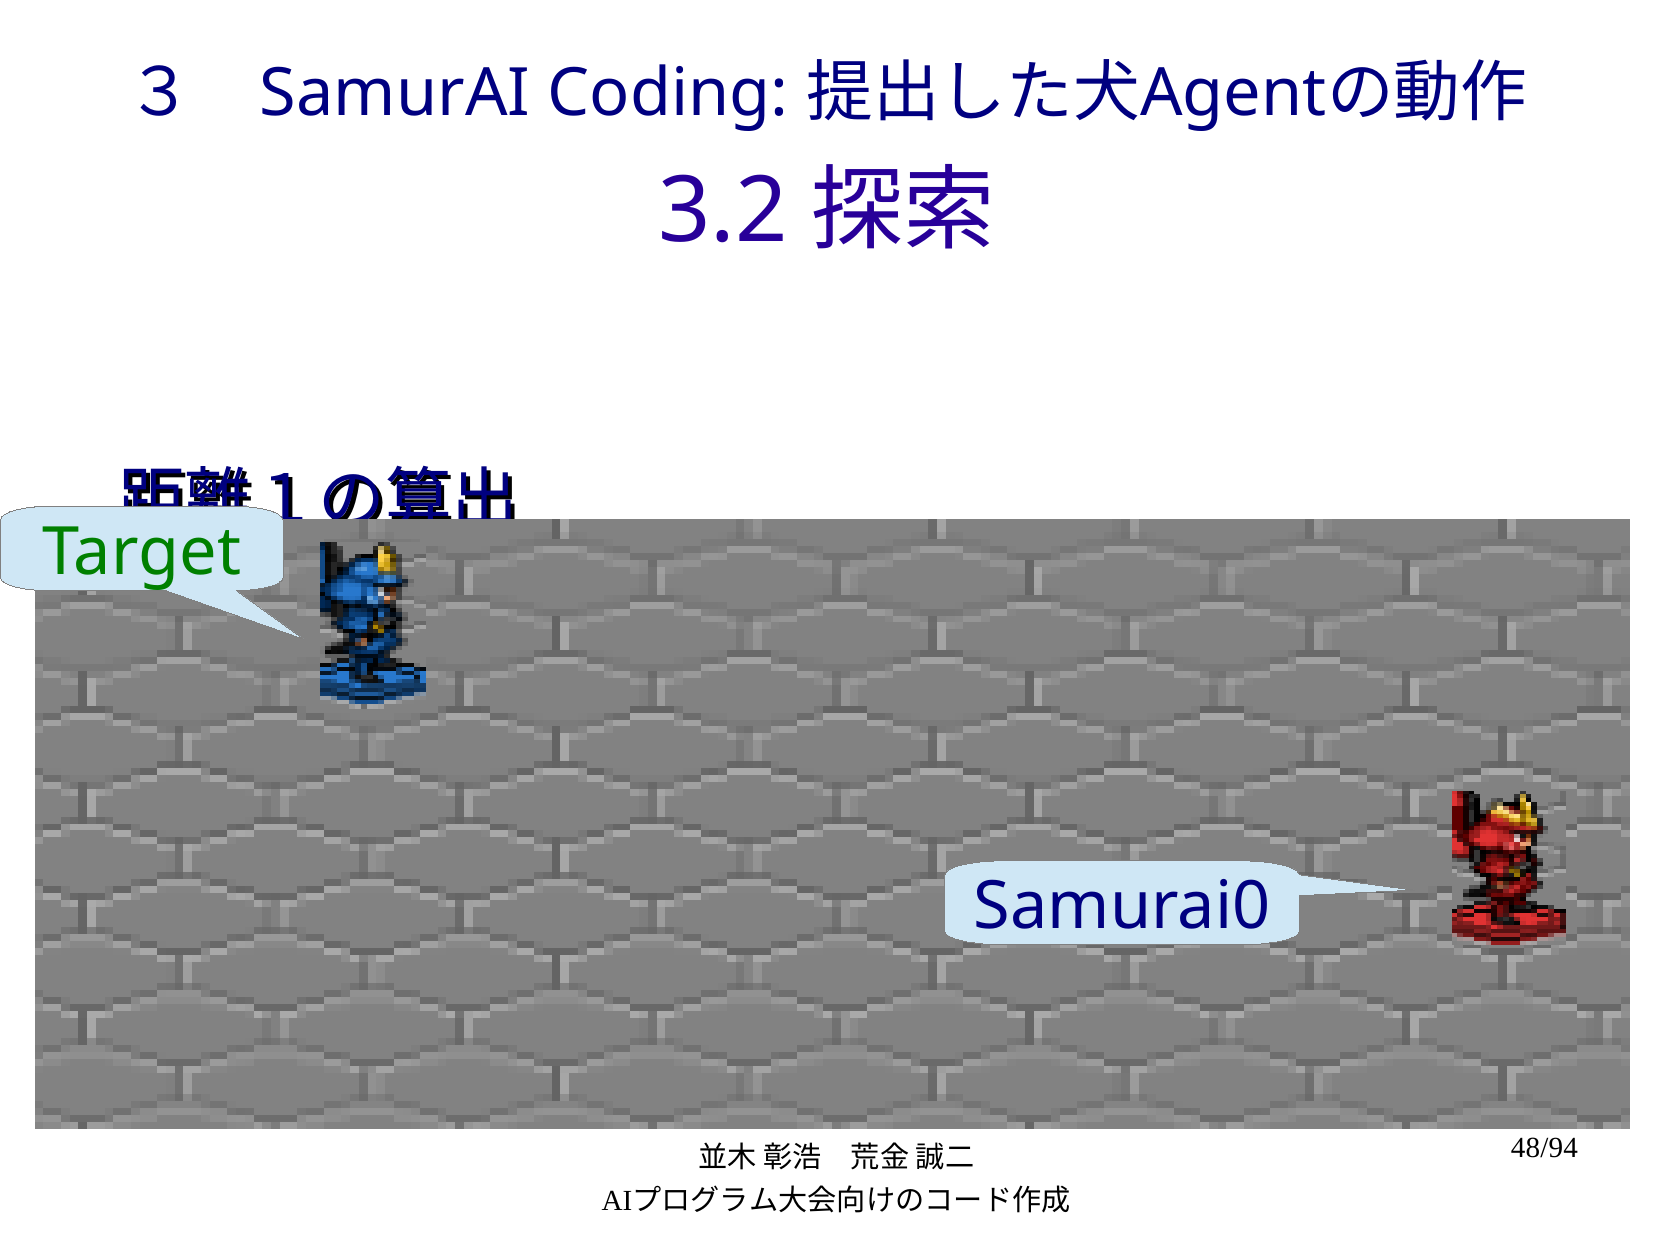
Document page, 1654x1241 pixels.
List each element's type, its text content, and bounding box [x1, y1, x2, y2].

picture [35, 519, 1630, 1129]
text_box Samurai0 [944, 860, 1415, 945]
list 距離１の算出 [118, 324, 1571, 519]
text_box Target [0, 506, 304, 640]
title ３ SamurAI Coding: 提出した犬Agentの動作3.2 探索 [82, 49, 1571, 257]
